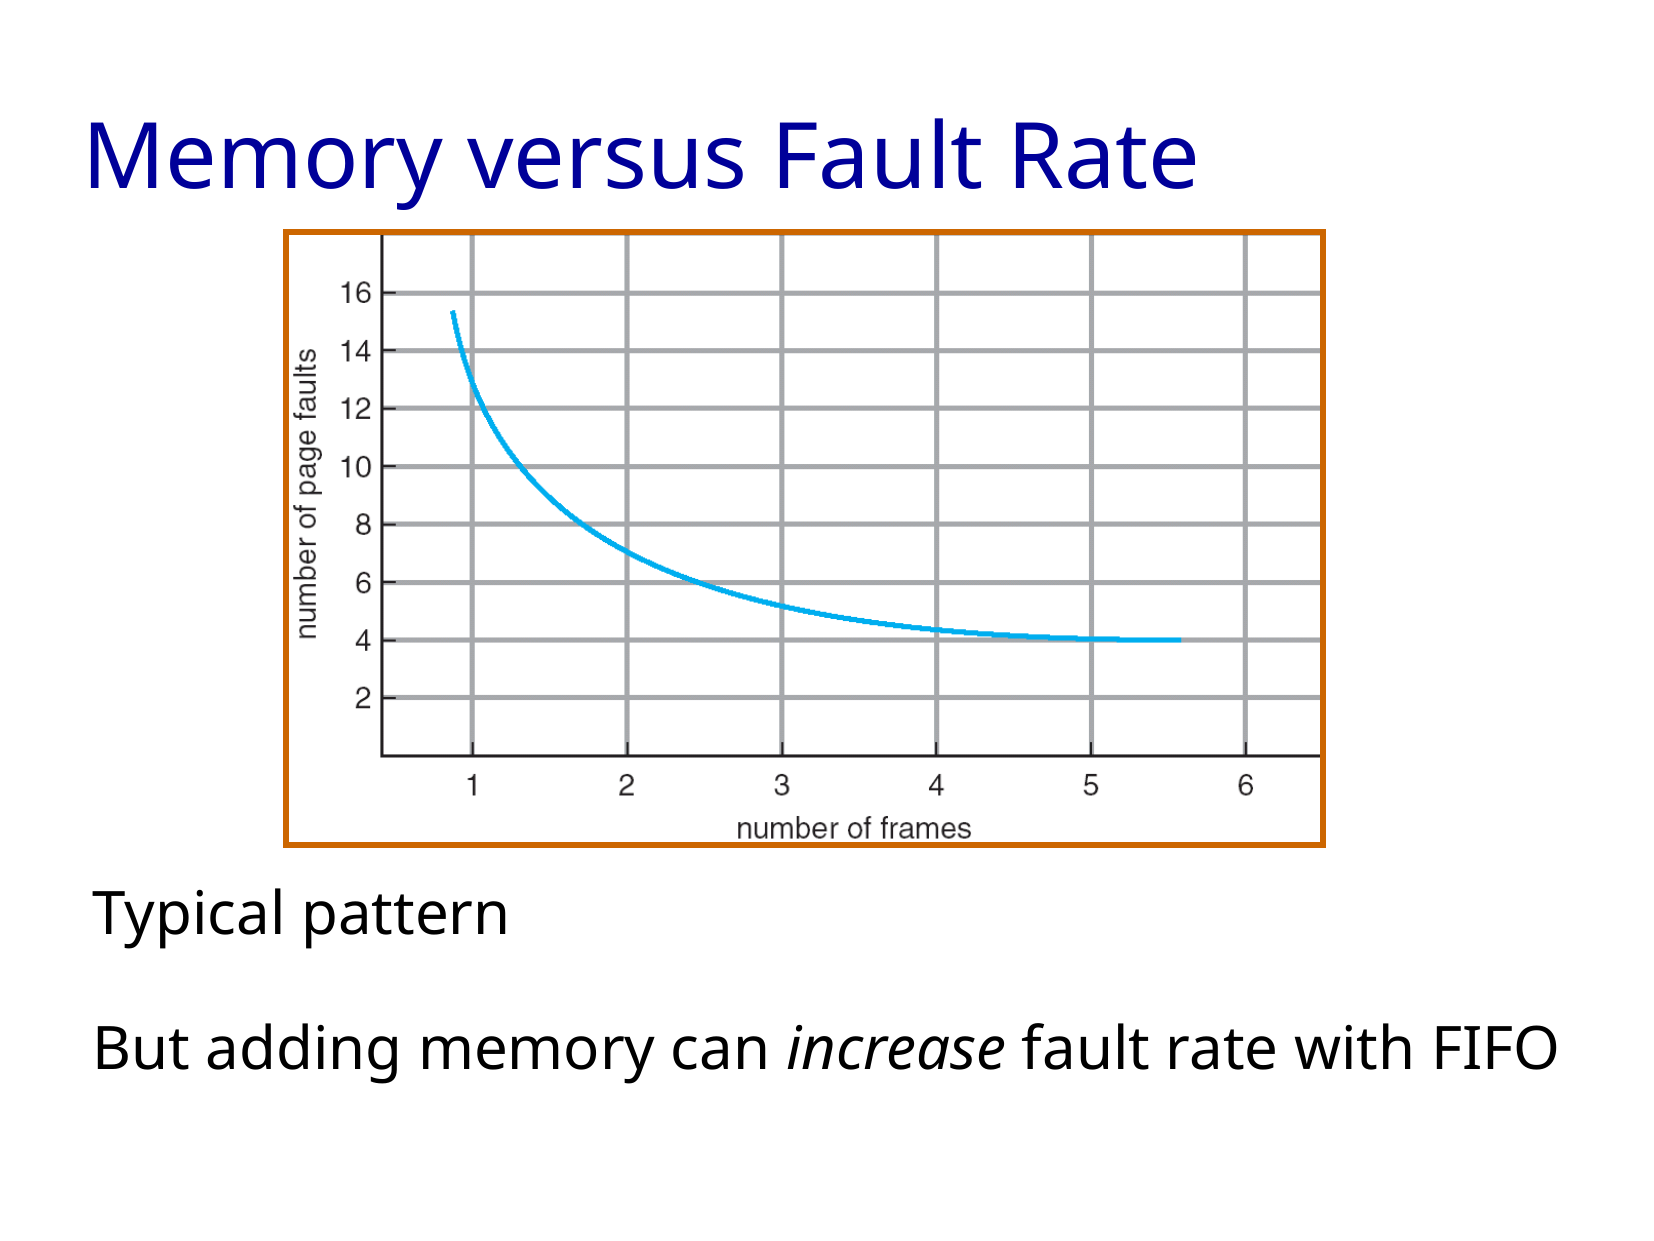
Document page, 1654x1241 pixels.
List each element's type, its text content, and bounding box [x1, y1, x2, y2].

picture [288, 234, 1321, 842]
title Memory versus Fault Rate [82, 49, 1571, 257]
list Typical pattern But adding memory can increase fault rate with FIFO [60, 870, 1571, 1096]
